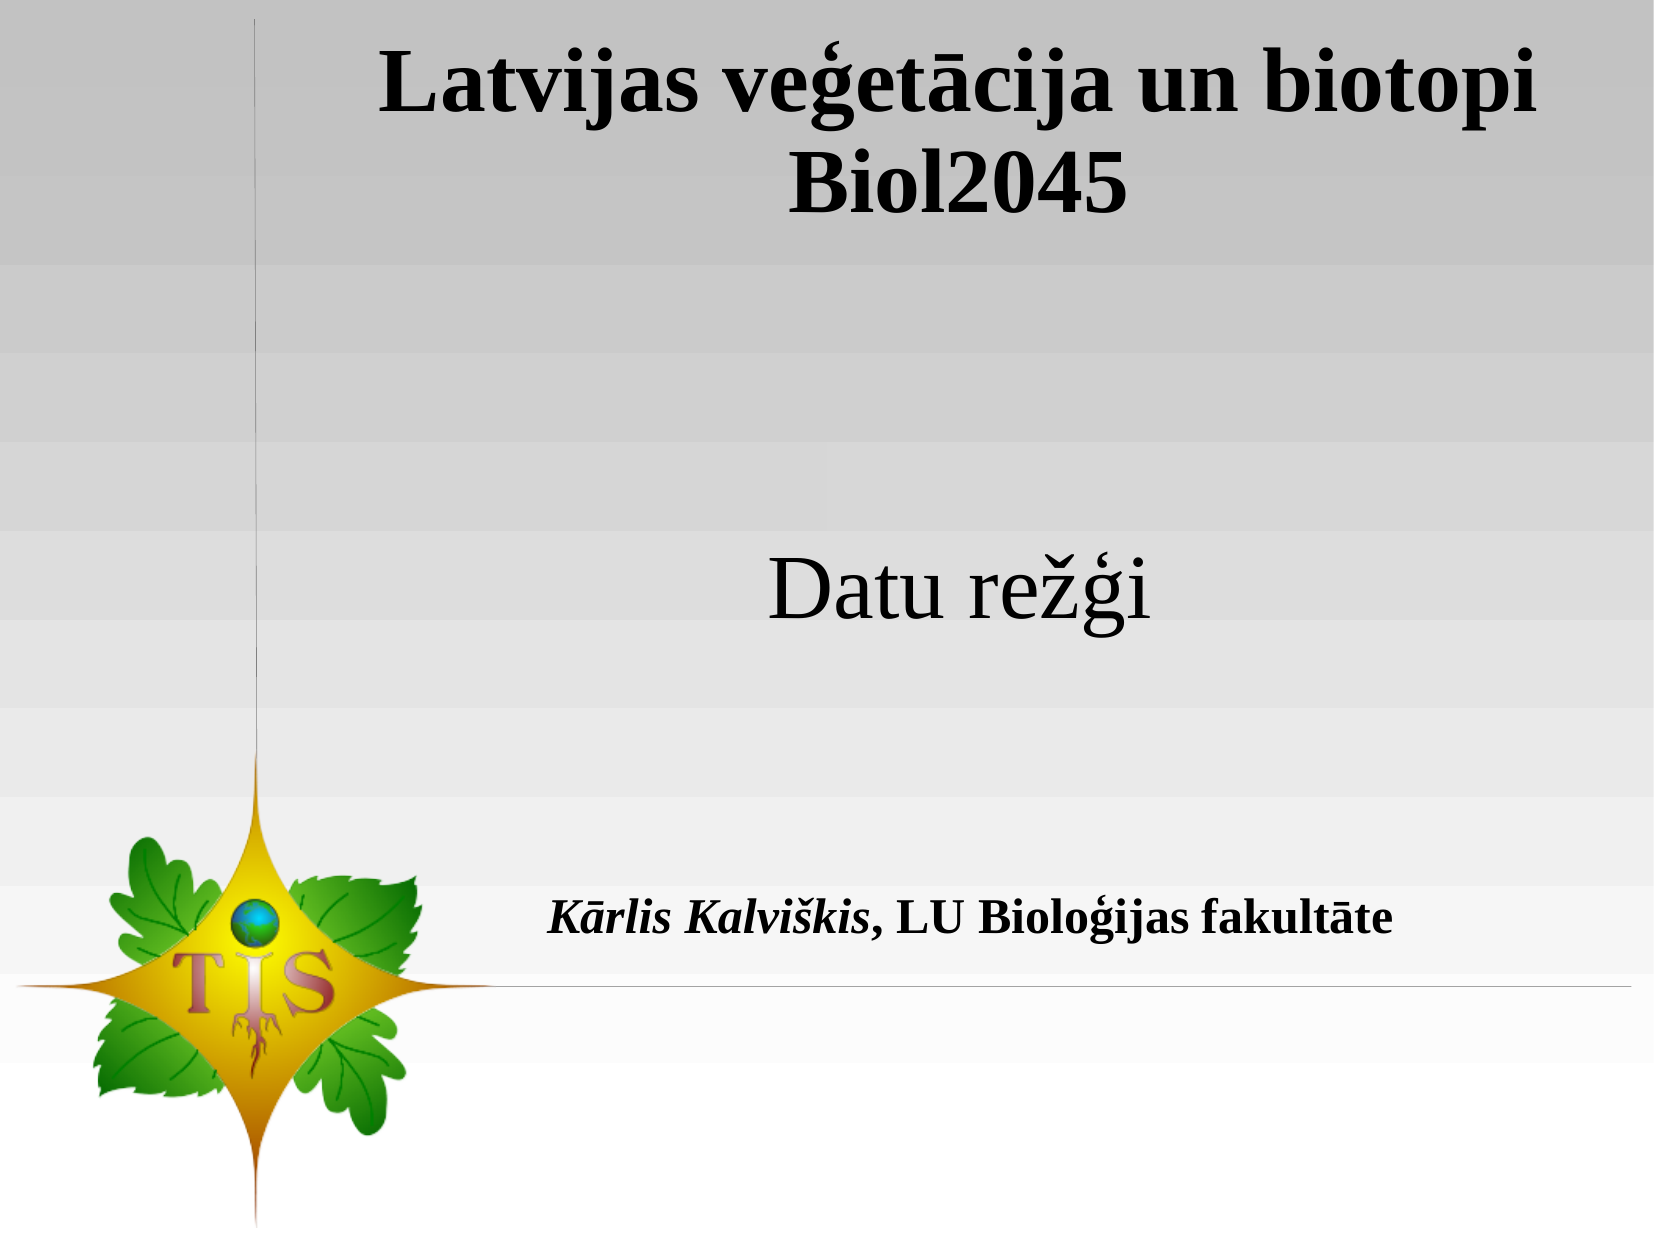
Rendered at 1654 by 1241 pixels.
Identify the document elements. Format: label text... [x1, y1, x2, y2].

title Datu režģi [295, 314, 1625, 861]
picture [0, 0, 1654, 1241]
